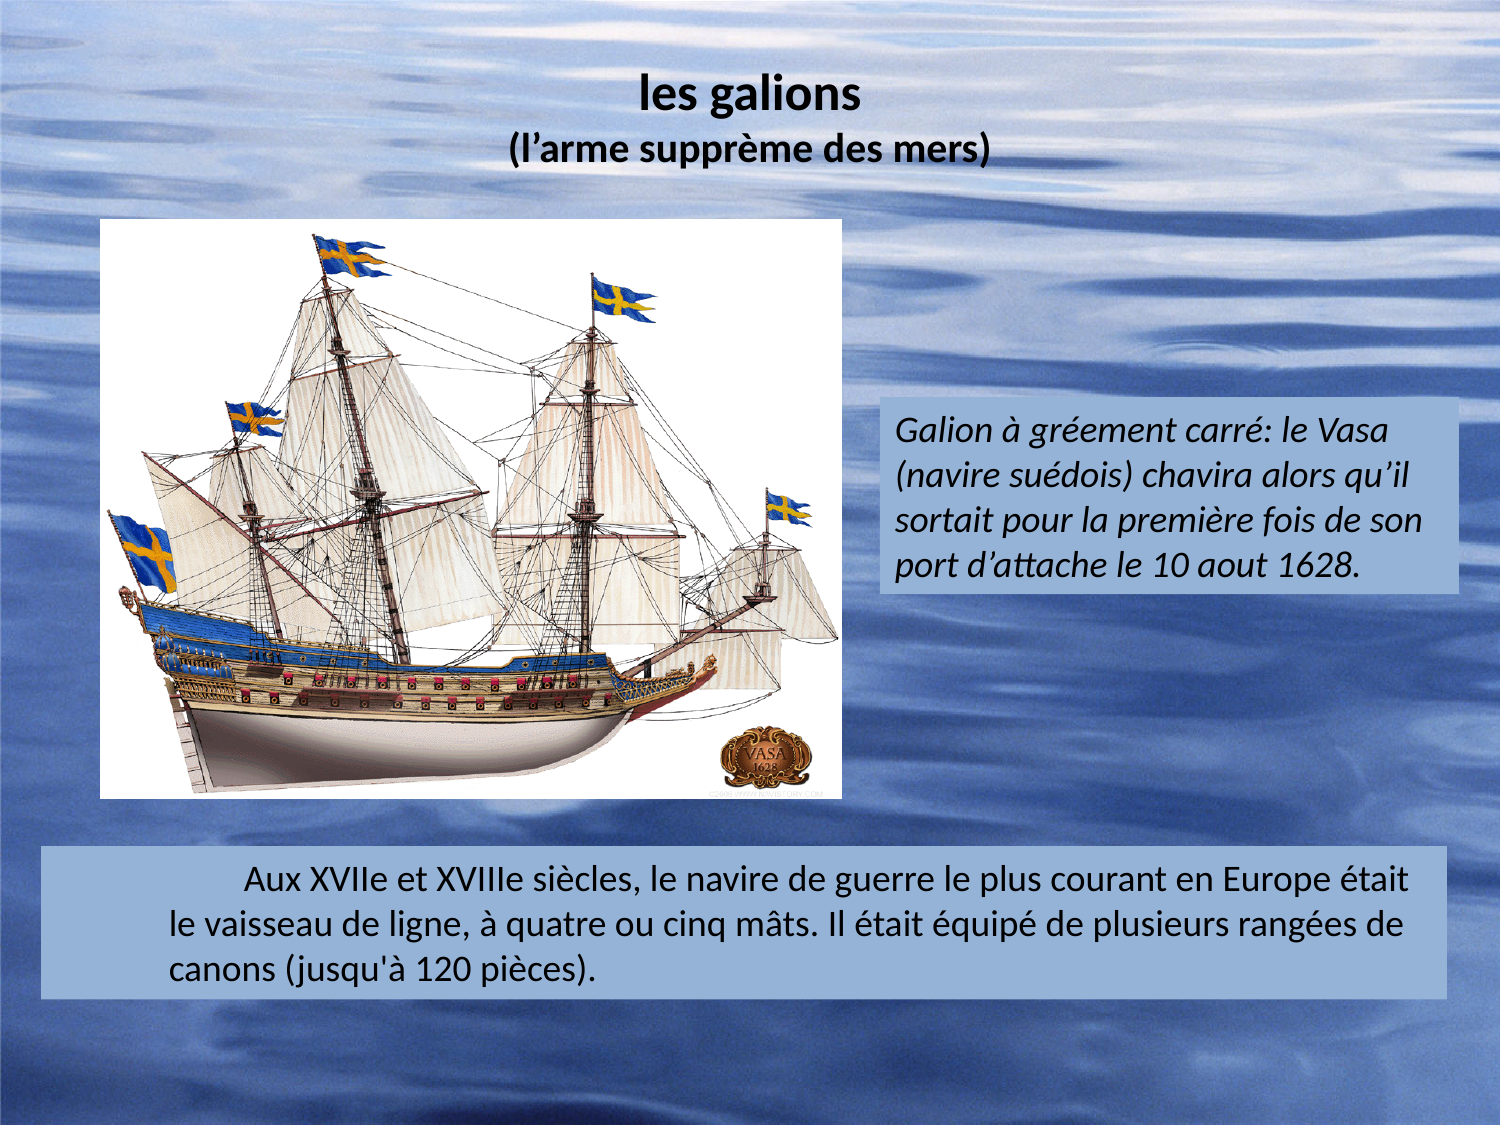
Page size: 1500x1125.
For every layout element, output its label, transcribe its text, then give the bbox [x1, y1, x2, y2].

picture [0, 0, 1500, 1125]
list Aux XVIIe et XVIIIe siècles, le navire de guerre le plus courant en Europe était le vaisseau de ligne, à quatre ou cinq mâts. Il était équipé de plusieurs rangées de canons (jusqu'à 120 pièces). [41, 846, 1447, 1000]
text_box Galion à gréement carré: le Vasa (navire suédois) chavira alors qu’il sortait pour la première fois de son port d’attache le 10 aout 1628. [879, 397, 1459, 595]
title les galions (l’arme supprème des mers) [75, 45, 1426, 185]
